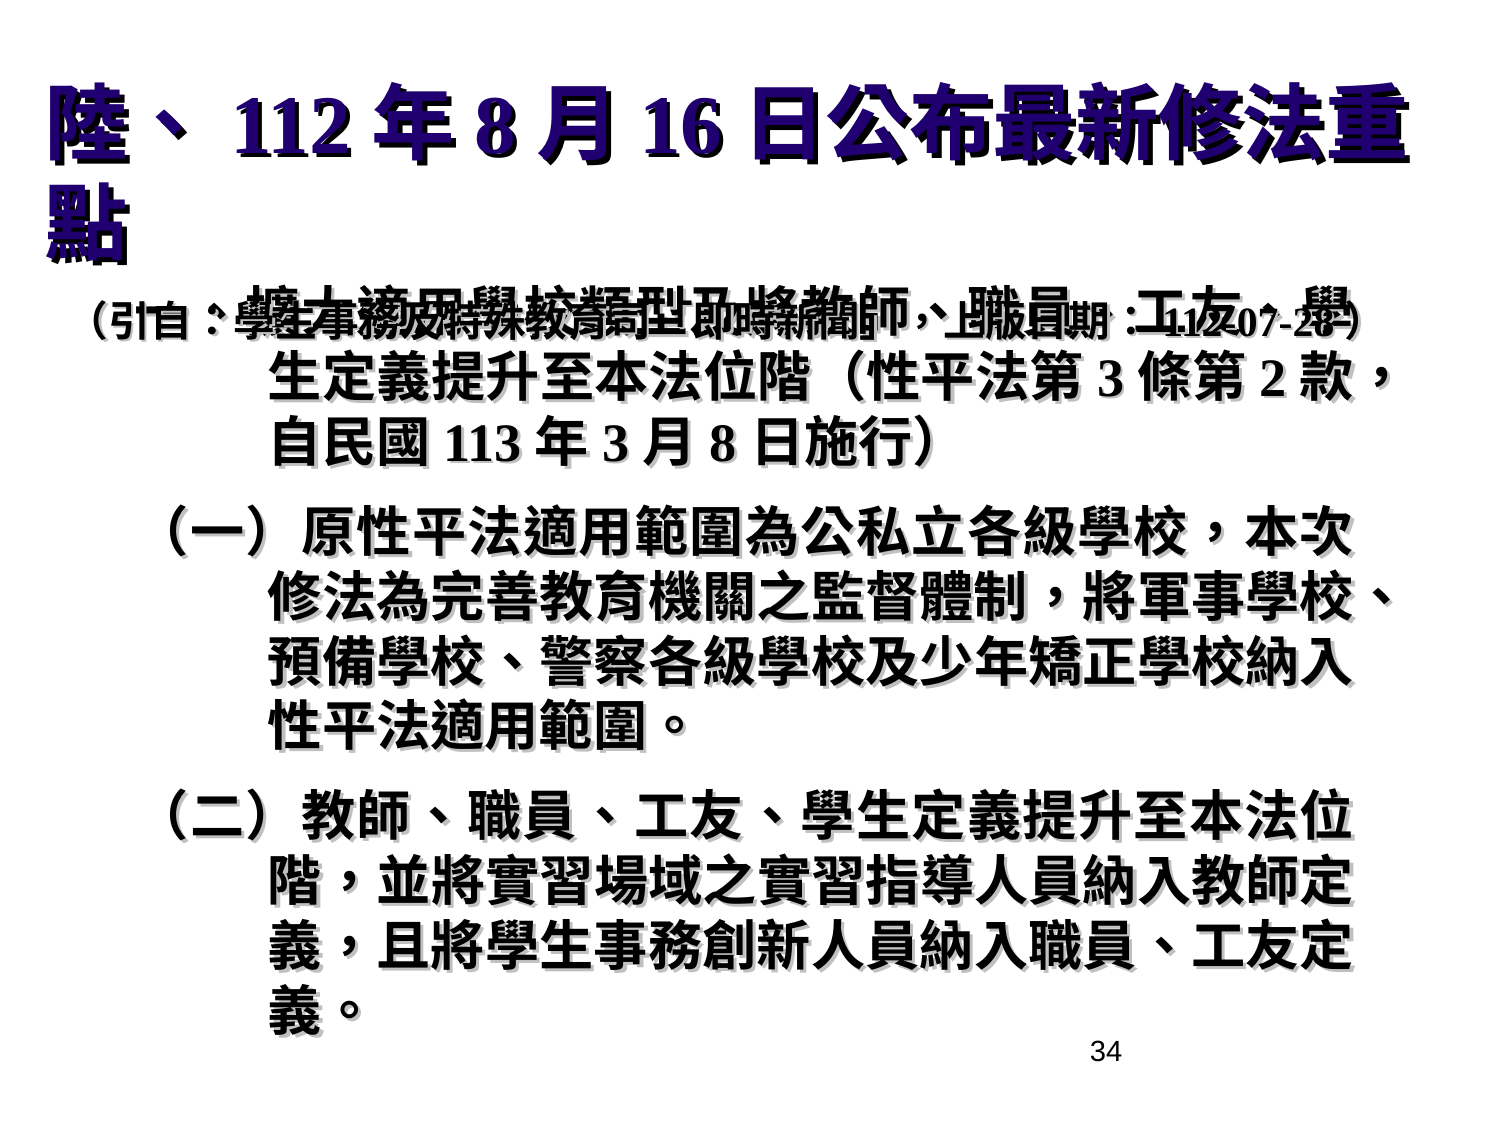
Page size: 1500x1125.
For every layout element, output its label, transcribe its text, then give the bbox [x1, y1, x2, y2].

text_box [1074, 1024, 1426, 1103]
text_box 陸、112年8月16日公布最新修法重點 （引自：學生事務及特殊教育司「即時新聞」，上版日期：112-07-28） [29, 62, 1425, 352]
text_box 一、擴大適用學校類型及將教師、職員、工友、學生定義提升至本法位階（性平法第3條第2款，自民國113年3月8日施行） （一）原性平法適用範圍為公私立各級學校，本次修法為完善教育機關之監督體制，將軍事學校、預備學校、警察各級學校及少年矯正學校納入性平法適用範圍。 （二）教師、職員、工友、學生定義提升至本法位階，並將實習場域之實習指導人員納入教師定義，且將學生事務創新人員納入職員、工友定義。 [120, 352, 1369, 1051]
